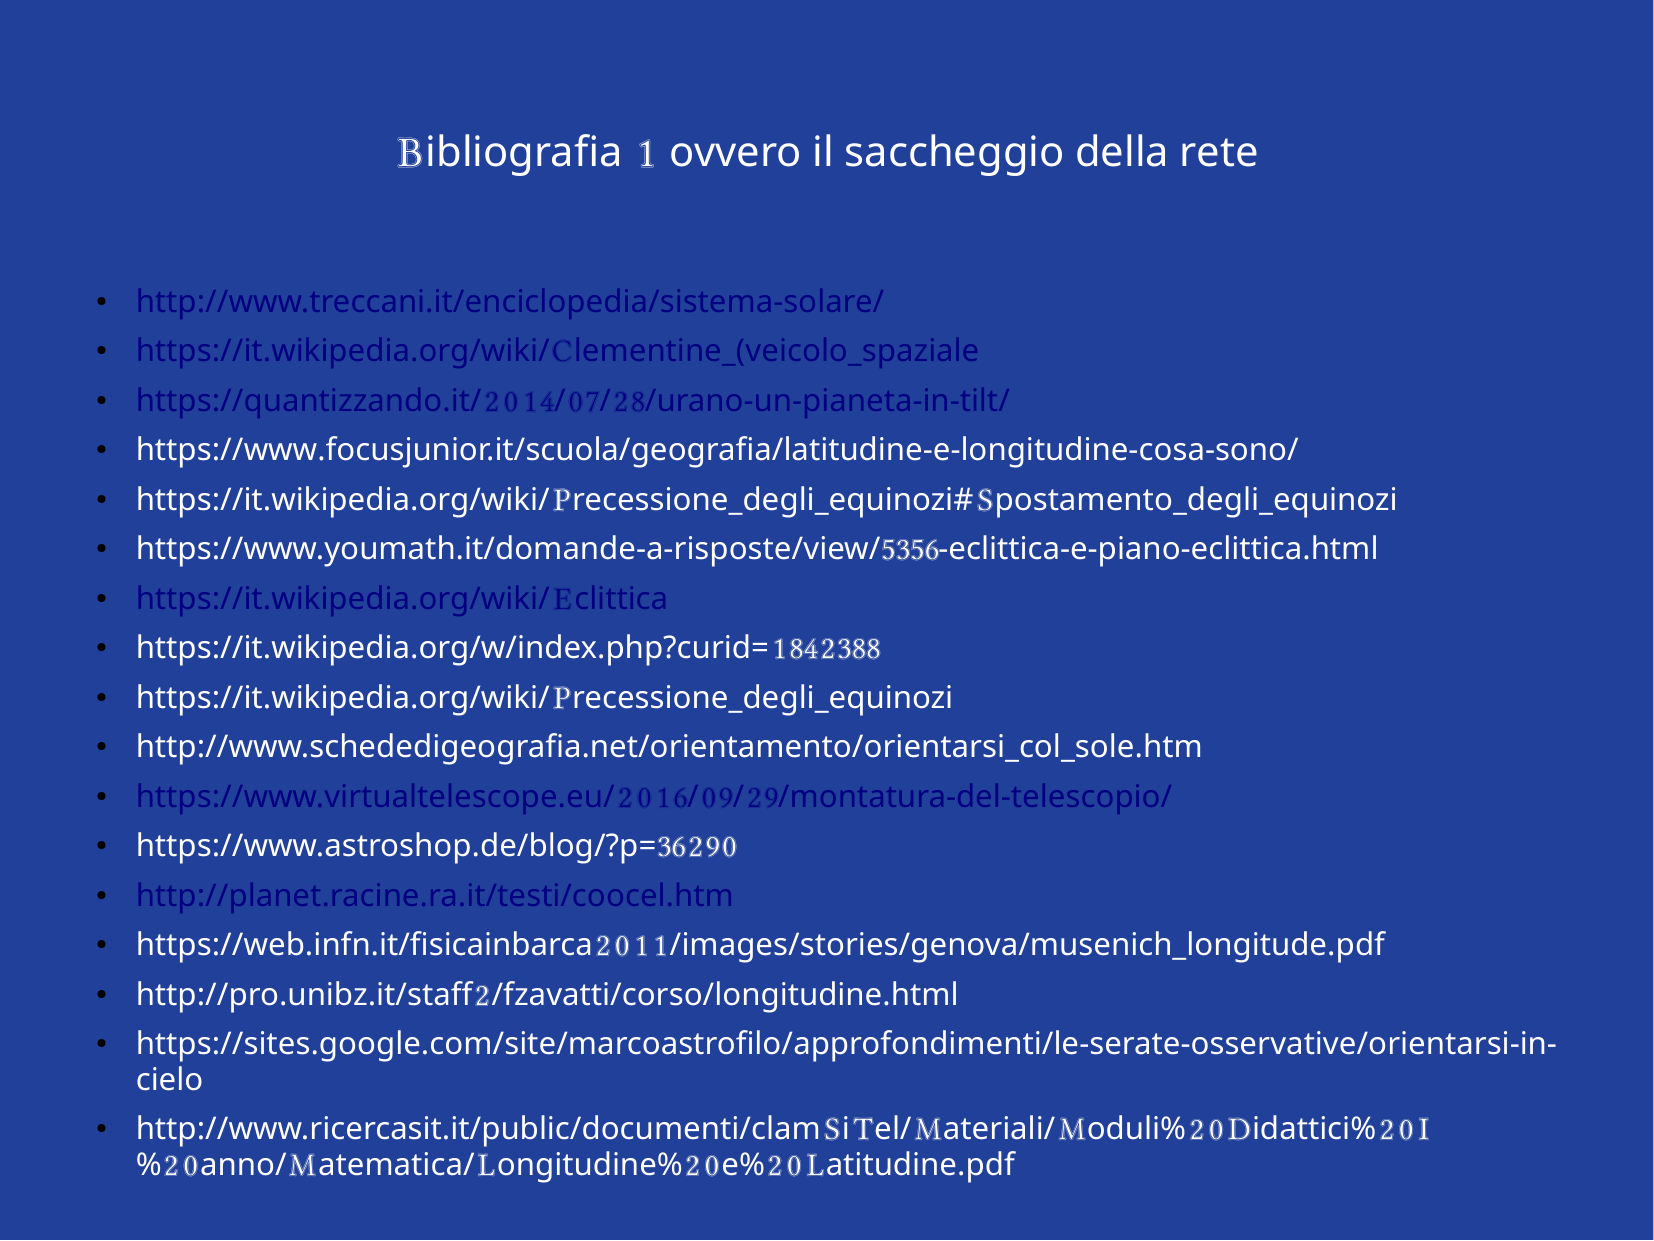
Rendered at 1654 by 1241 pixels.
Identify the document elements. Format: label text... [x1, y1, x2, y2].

list http://www.treccani.it/enciclopedia/sistema-solare/ https://it.wikipedia.org/wiki/Clementine_(veicolo_spaziale https://quantizzando.it/2014/07/28/urano-un-pianeta-in-tilt/ https://www.focusjunior.it/scuola/geografia/latitudine-e-longitudine-cosa-sono/ https://it.wikipedia.org/wiki/Precessione_degli_equinozi#Spostamento_degli_equinozi https://www.youmath.it/domande-a-risposte/view/5356-eclittica-e-piano-eclittica.html https://it.wikipedia.org/wiki/Eclittica https://it.wikipedia.org/w/index.php?curid=1842388 https://it.wikipedia.org/wiki/Precessione_degli_equinozi http://www.schededigeografia.net/orientamento/orientarsi_col_sole.htm https://www.virtualtelescope.eu/2016/09/29/montatura-del-telescopio/ https://www.astroshop.de/blog/?p=36290 http://planet.racine.ra.it/testi/coocel.htm https://web.infn.it/fisicainbarca2011/images/stories/genova/musenich_longitude.pdf http://pro.unibz.it/staff2/fzavatti/corso/longitudine.html https://sites.google.com/site/marcoastrofilo/approfondimenti/le-serate-osservative/orientarsi-in-cielo http://www.ricercasit.it/public/documenti/clamSiTel/Materiali/Moduli%20Didattici%20I%20anno/Matematica/Longitudine%20e%20Latitudine.pdf [82, 284, 1571, 1193]
title Bibliografia 1 ovvero il saccheggio della rete [82, 49, 1571, 257]
